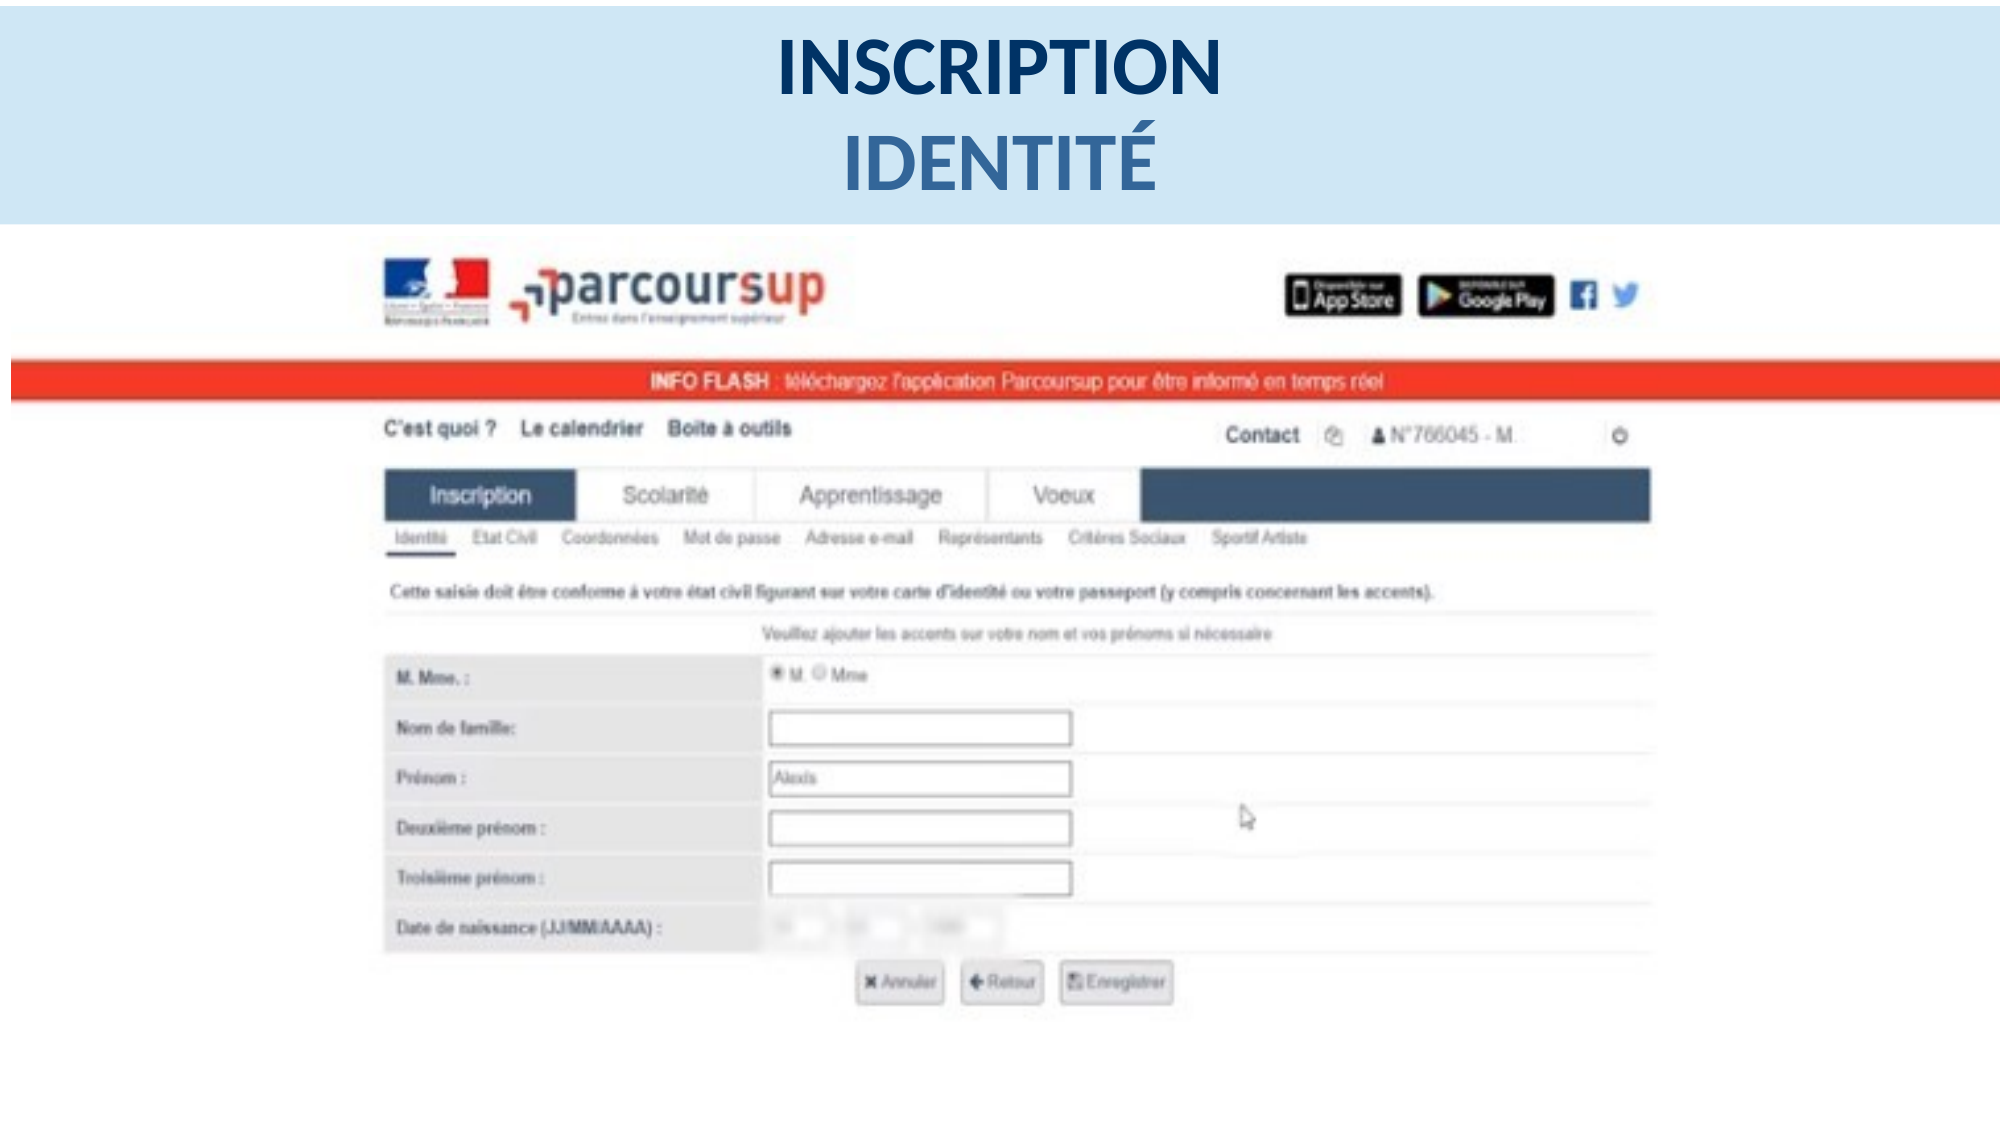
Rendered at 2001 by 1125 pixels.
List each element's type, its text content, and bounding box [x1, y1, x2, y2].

picture [11, 236, 2000, 1125]
title INSCRIPTION IDENTITÉ [0, 6, 2000, 225]
